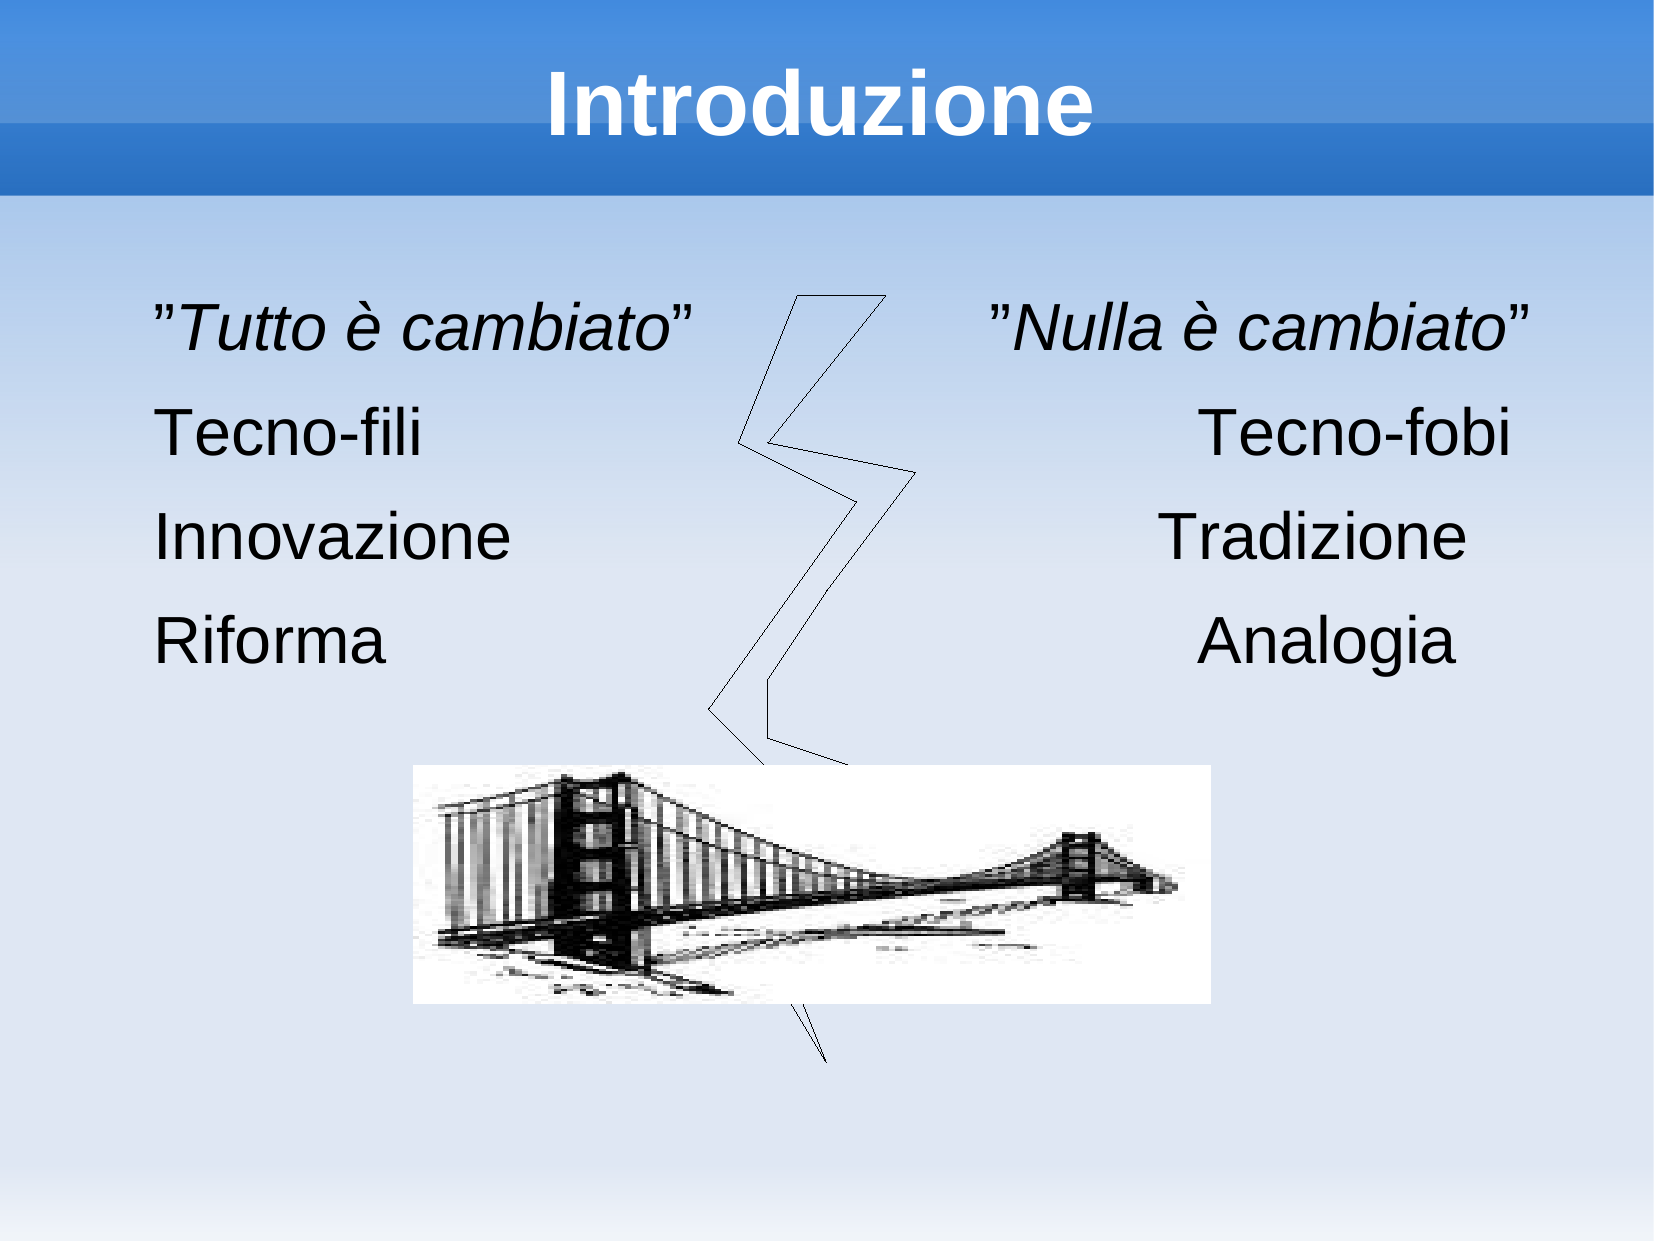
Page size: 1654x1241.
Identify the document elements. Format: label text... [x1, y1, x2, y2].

picture [0, 0, 1654, 1241]
title Introduzione [76, 7, 1565, 200]
list ”Tutto è cambiato” ”Nulla è cambiato” Tecno-fili Tecno-fobi Innovazione Tradizione Riforma Analogia [82, 290, 1571, 1094]
